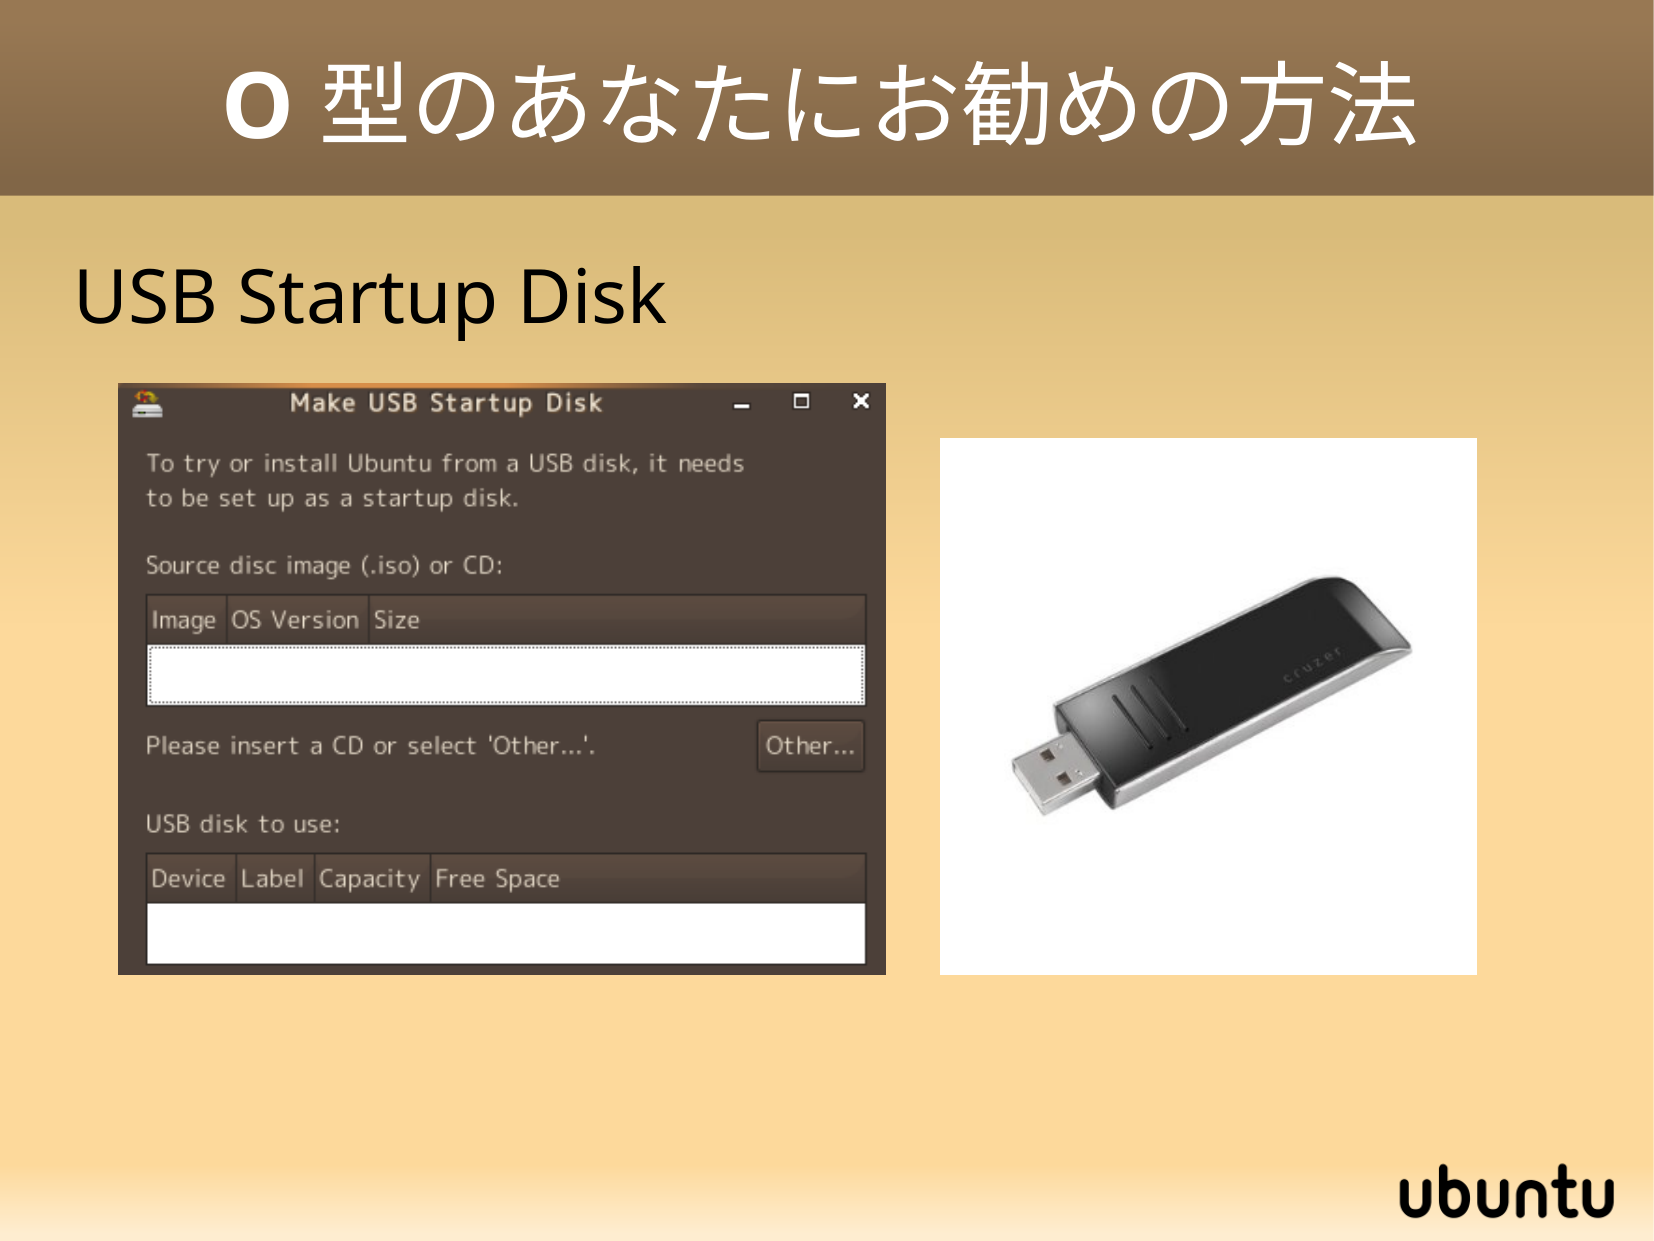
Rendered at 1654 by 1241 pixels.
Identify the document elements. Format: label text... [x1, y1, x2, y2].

title O型のあなたにお勧めの方法 [76, 7, 1565, 200]
picture [0, 0, 1654, 1241]
text_box USB Startup Disk [59, 236, 735, 327]
